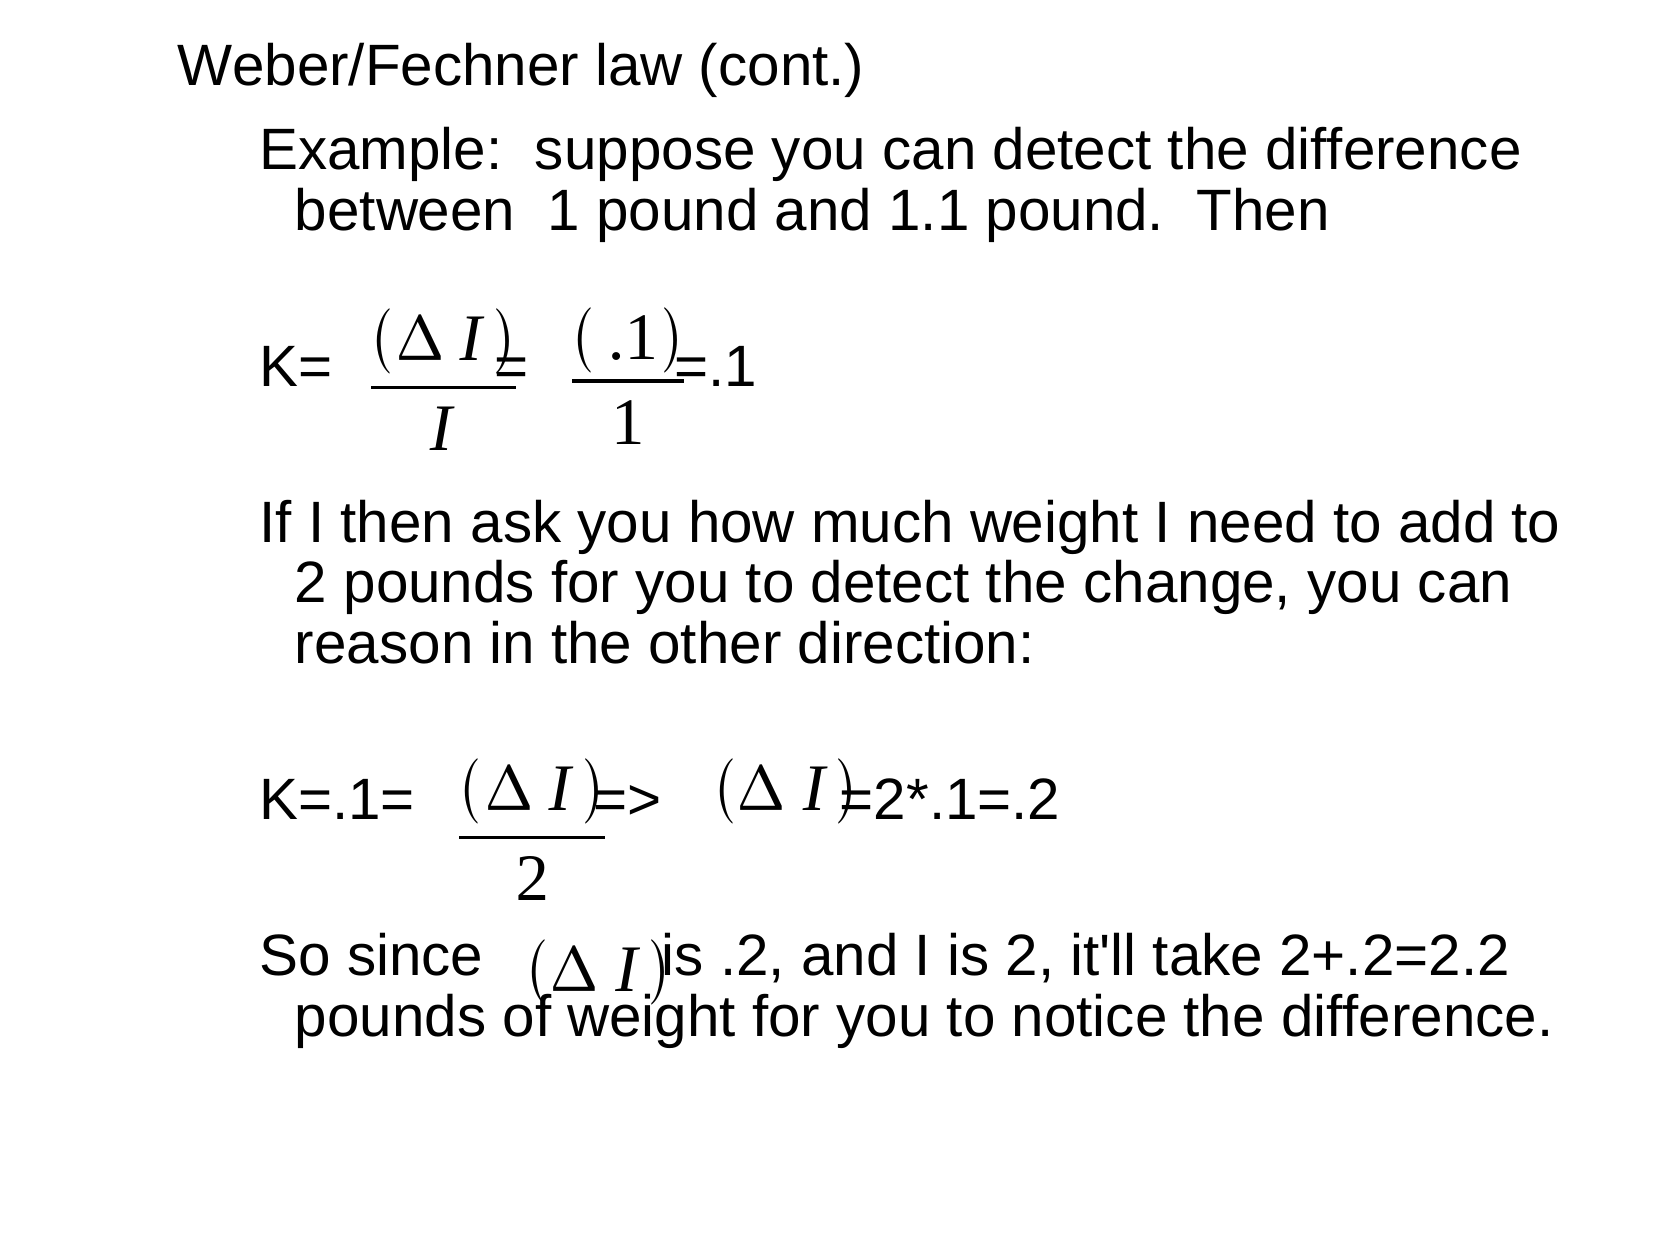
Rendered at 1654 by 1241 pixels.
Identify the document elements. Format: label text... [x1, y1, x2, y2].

list Weber/Fechner law (cont.) Example: suppose you can detect the difference between 1 pound and 1.1 pound. Then K= = =.1 If I then ask you how much weight I need to add to 2 pounds for you to detect the change, you can reason in the other direction: K=.1= => =2*.1=.2 So since is .2, and I is 2, it'll take 2+.2=2.2 pounds of weight for you to notice the difference. [82, 37, 1571, 1110]
chart [450, 750, 614, 916]
chart [521, 930, 676, 1013]
chart [562, 300, 693, 460]
chart [361, 300, 526, 466]
chart [709, 750, 863, 833]
